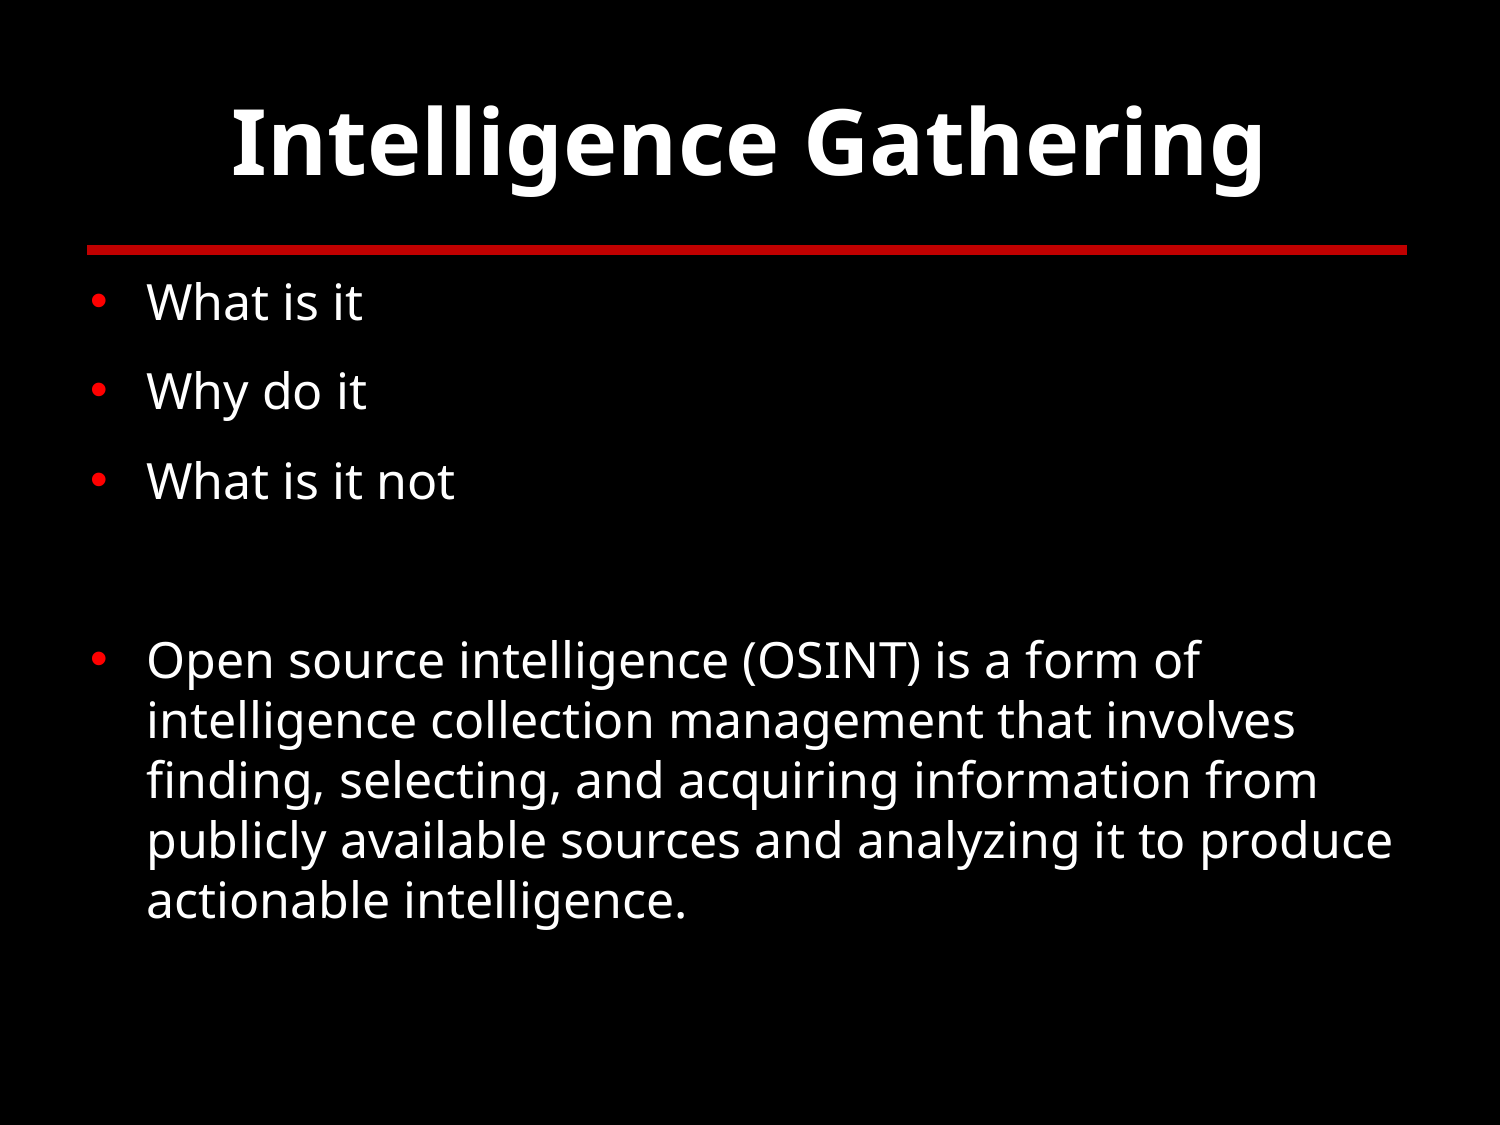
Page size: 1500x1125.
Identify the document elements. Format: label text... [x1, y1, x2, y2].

title Intelligence Gathering [75, 45, 1425, 233]
list What is it Why do it What is it not Open source intelligence (OSINT) is a form of intelligence collection management that involves finding, selecting, and acquiring information from publicly available sources and analyzing it to produce actionable intelligence. [75, 262, 1425, 1005]
